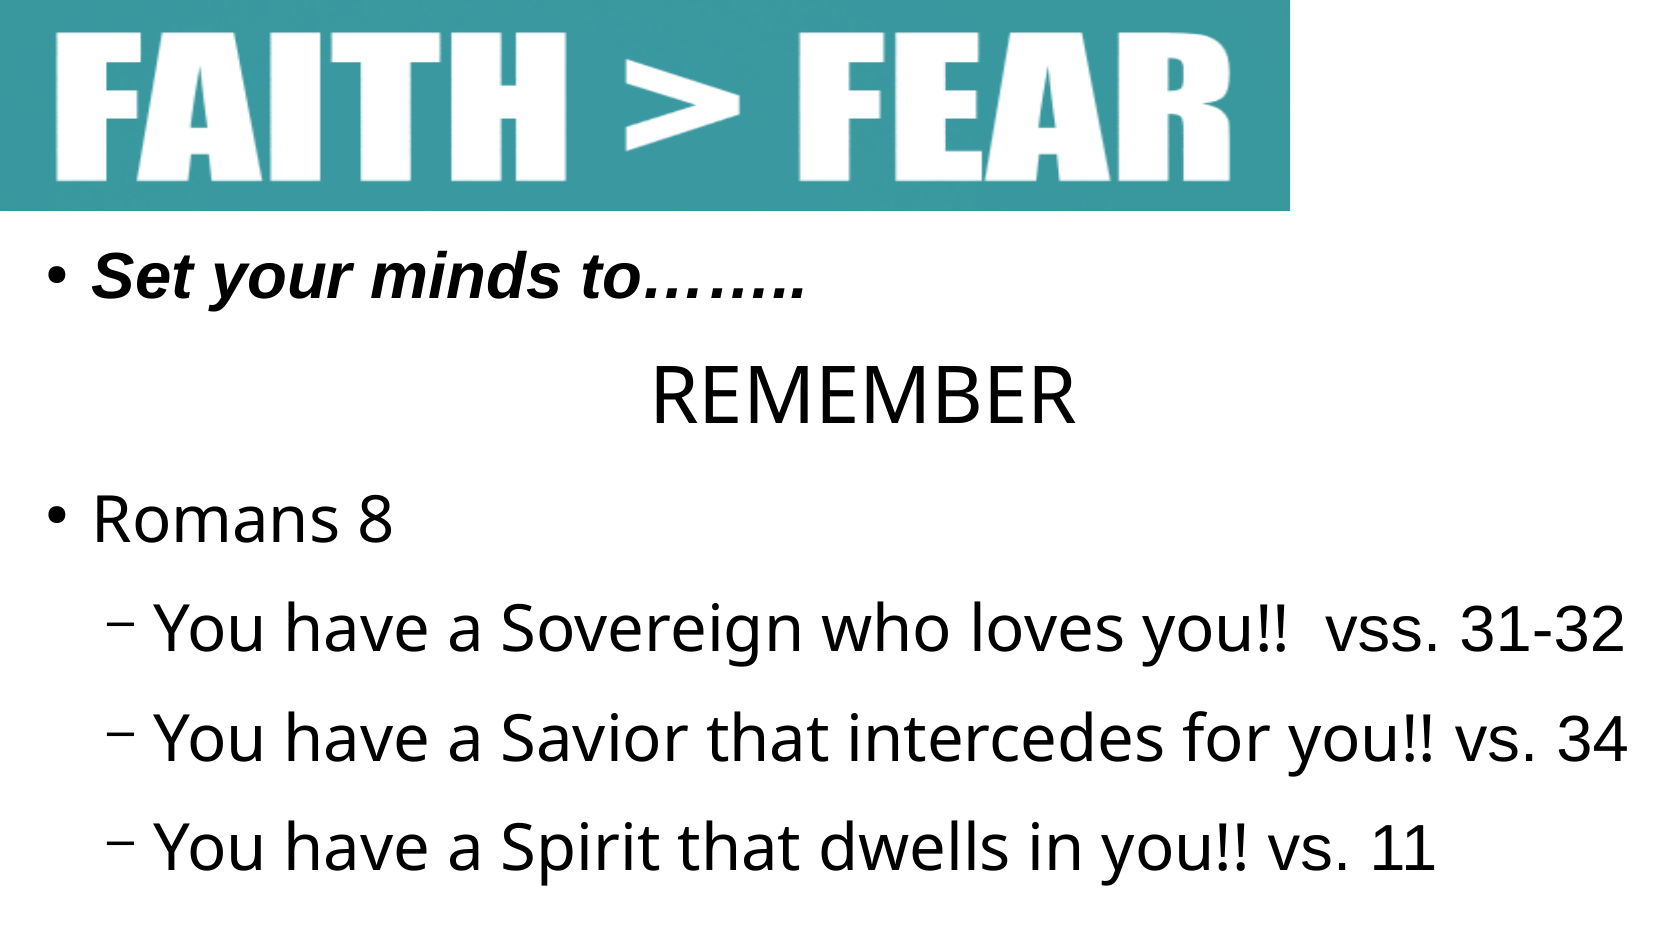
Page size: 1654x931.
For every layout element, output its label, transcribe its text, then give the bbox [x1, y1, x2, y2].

picture [0, 0, 1291, 211]
list Set your minds to…….. REMEMBER Romans 8 You have a Sovereign who loves you!! vss. 31-32 You have a Savior that intercedes for you!! vs. 34 You have a Spirit that dwells in you!! vs. 11 [30, 240, 1636, 916]
